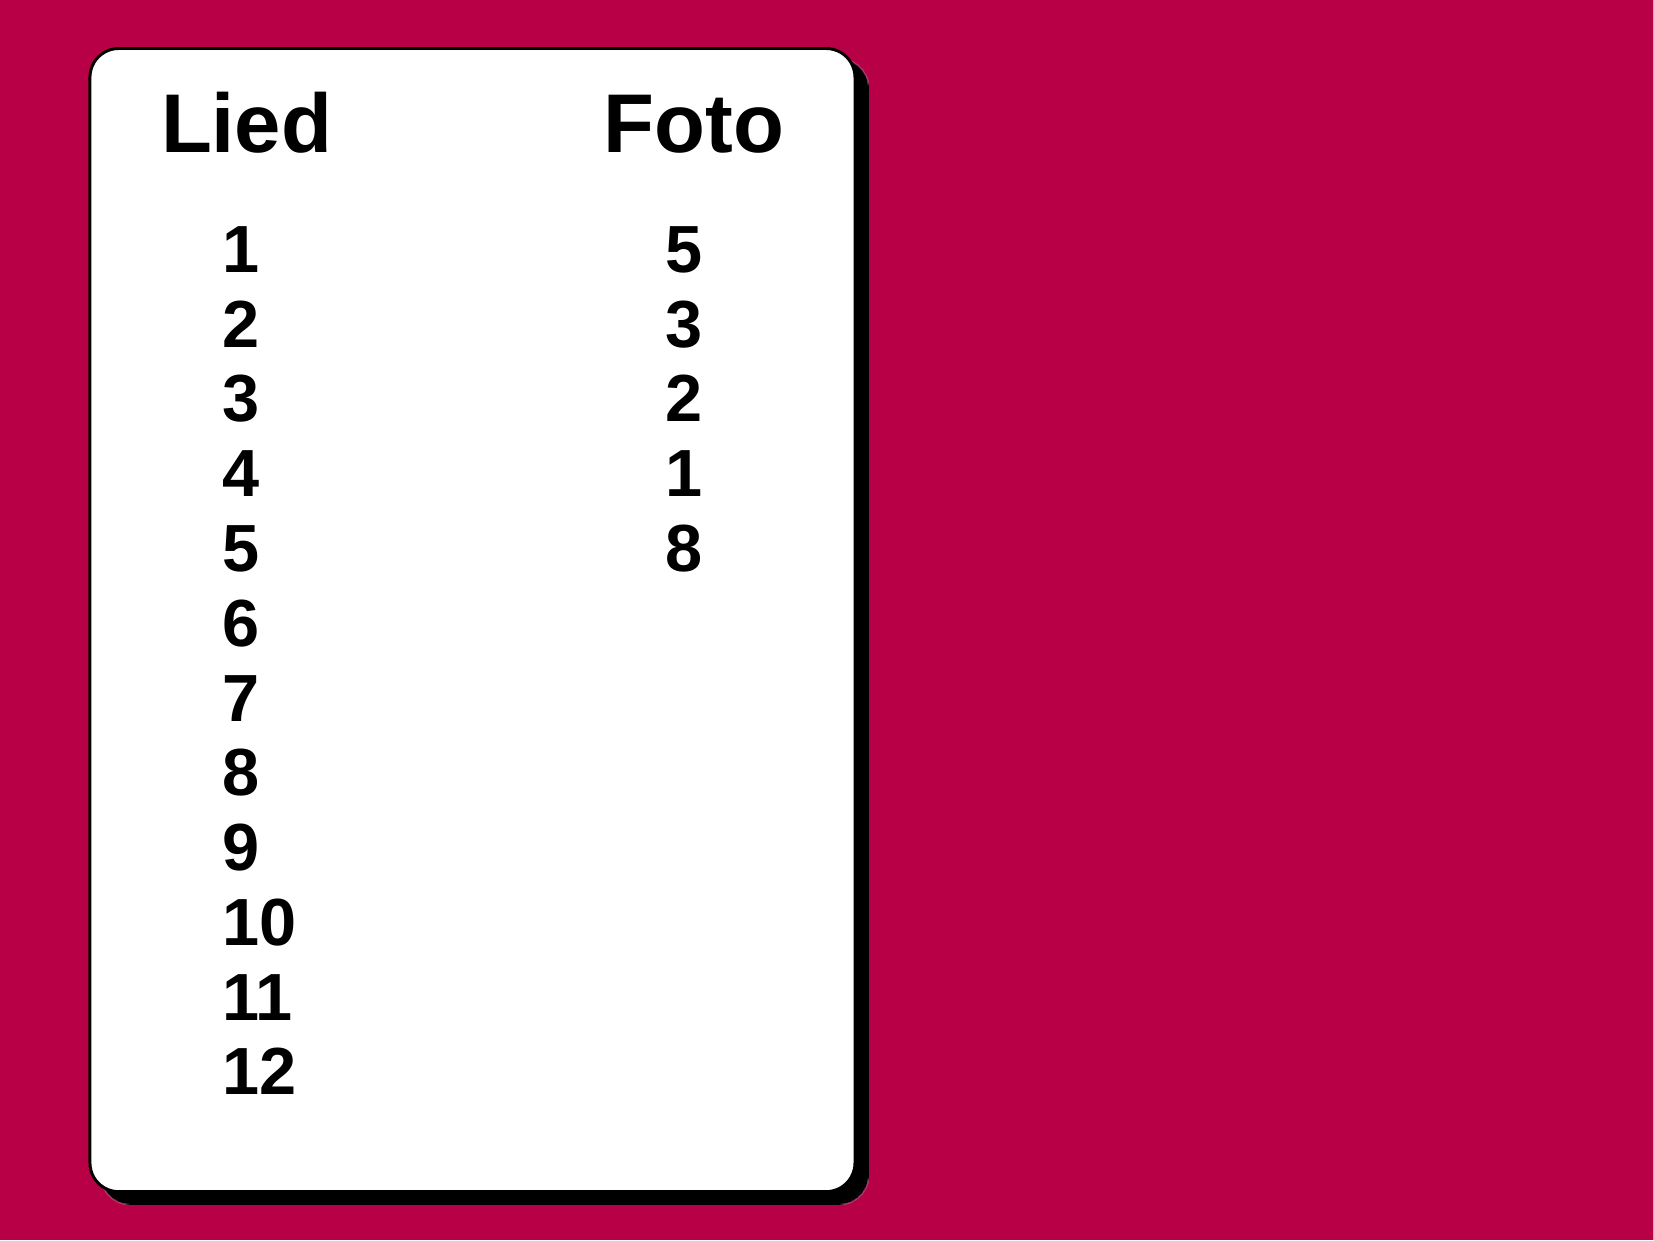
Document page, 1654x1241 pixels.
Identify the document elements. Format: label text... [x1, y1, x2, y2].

text_box [89, 48, 856, 1192]
text_box Lied Foto [134, 69, 810, 182]
text_box 1 5 2 3 3 2 4 1 5 8 6 7 8 9 10 11 12 [207, 204, 796, 1153]
